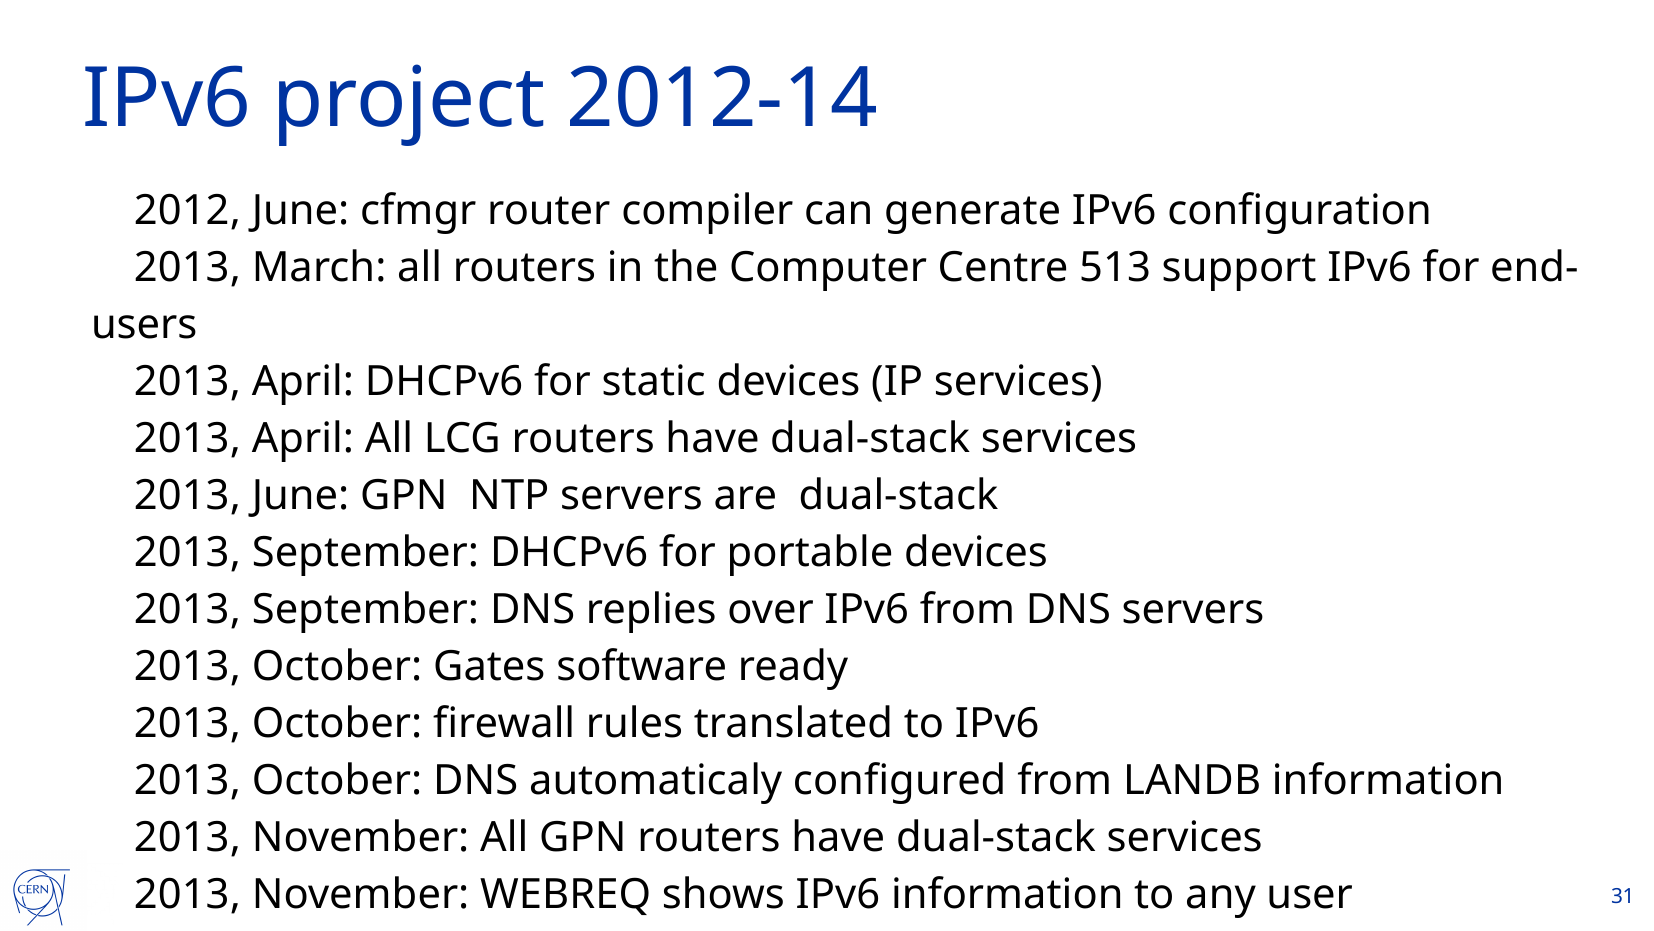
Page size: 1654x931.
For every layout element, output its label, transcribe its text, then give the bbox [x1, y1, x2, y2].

text_box 2012, June: cfmgr router compiler can generate IPv6 configuration 2013, March: all routers in the Computer Centre 513 support IPv6 for end-users 2013, April: DHCPv6 for static devices (IP services) 2013, April: All LCG routers have dual-stack services 2013, June: GPN NTP servers are dual-stack 2013, September: DHCPv6 for portable devices 2013, September: DNS replies over IPv6 from DNS servers 2013, October: Gates software ready 2013, October: firewall rules translated to IPv6 2013, October: DNS automaticaly configured from LANDB information 2013, November: All GPN routers have dual-stack services 2013, November: WEBREQ shows IPv6 information to any user 2014, January: Automatic IPv6 configuration in the central firewall [76, 172, 1601, 931]
picture [0, 850, 76, 931]
title IPv6 project 2012-14 [82, 37, 1571, 193]
